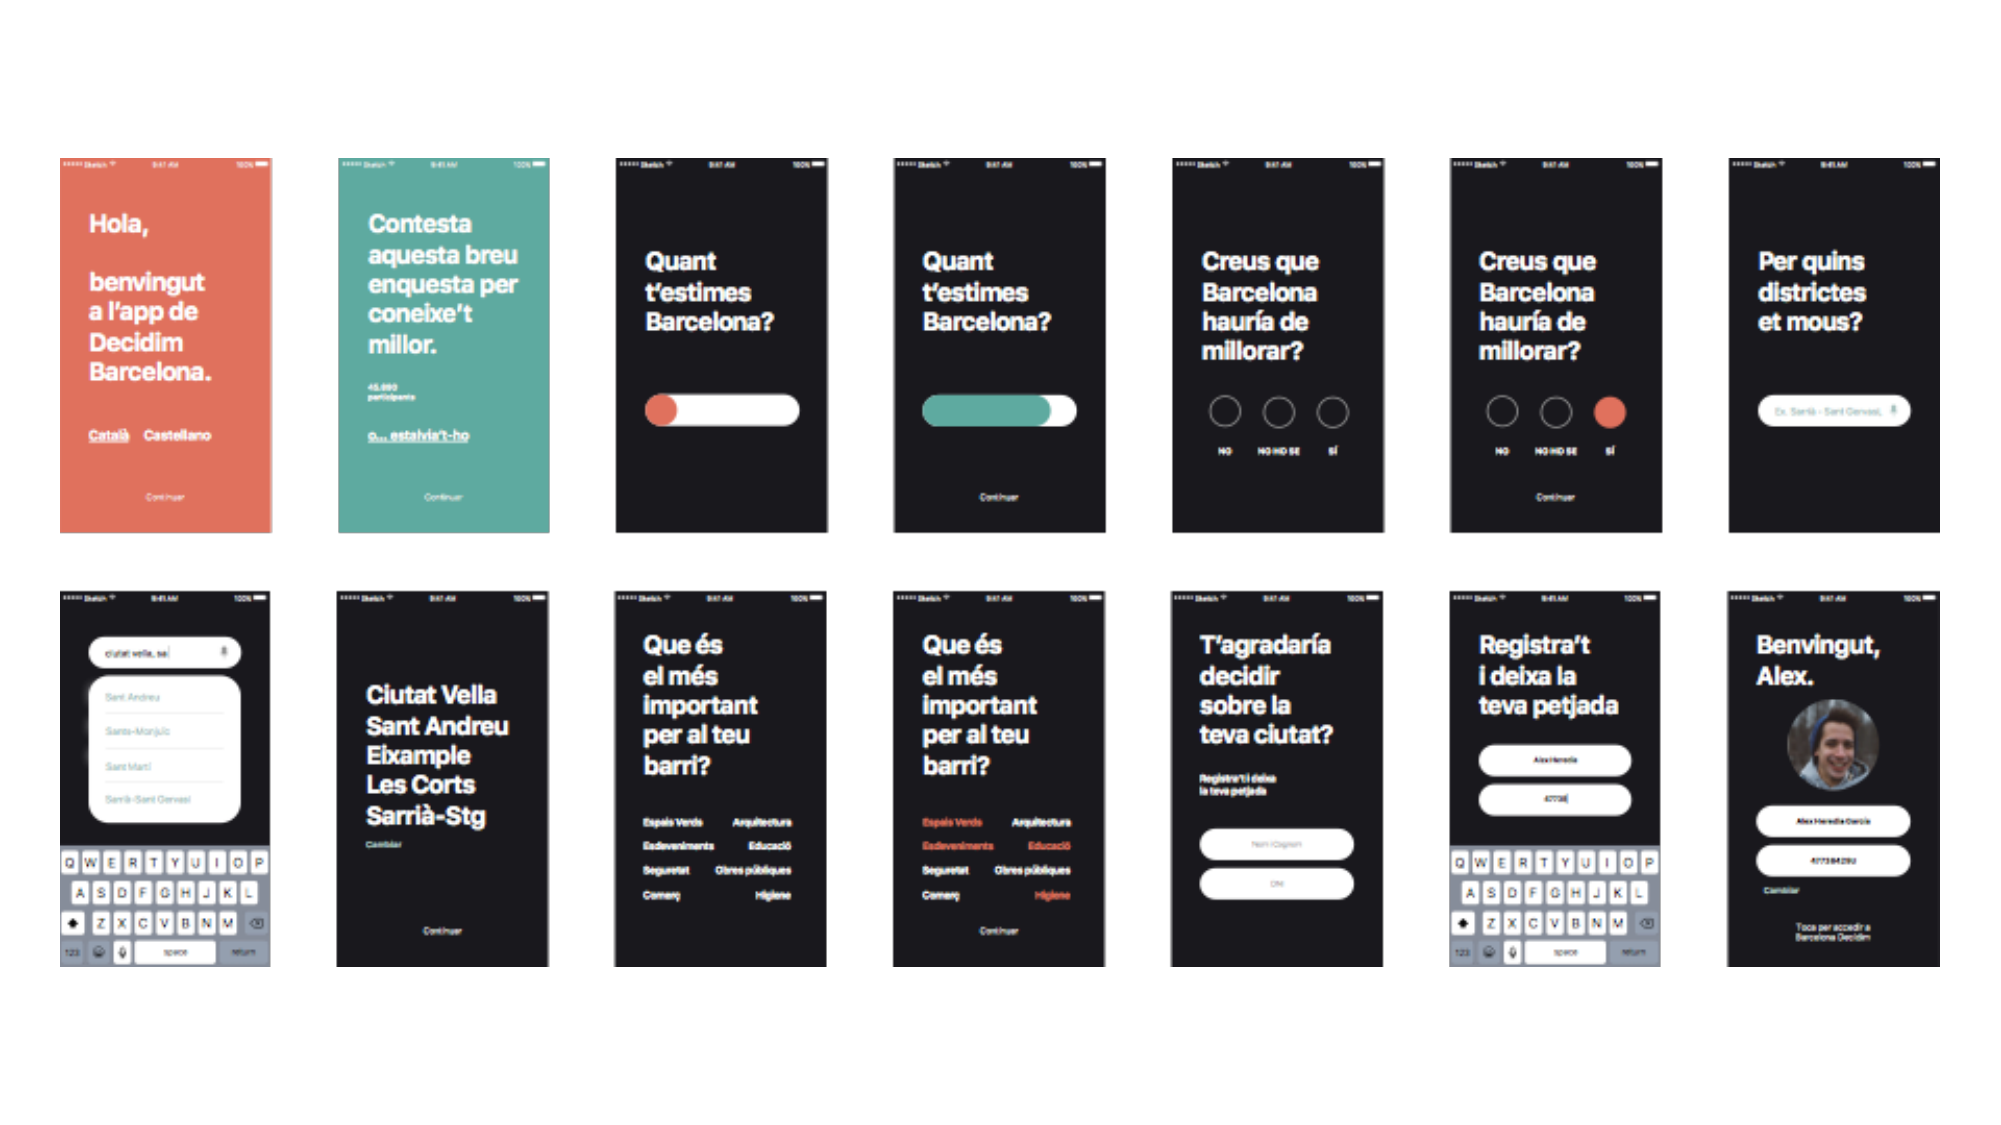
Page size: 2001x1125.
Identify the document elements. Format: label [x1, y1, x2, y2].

picture [60, 158, 1940, 967]
